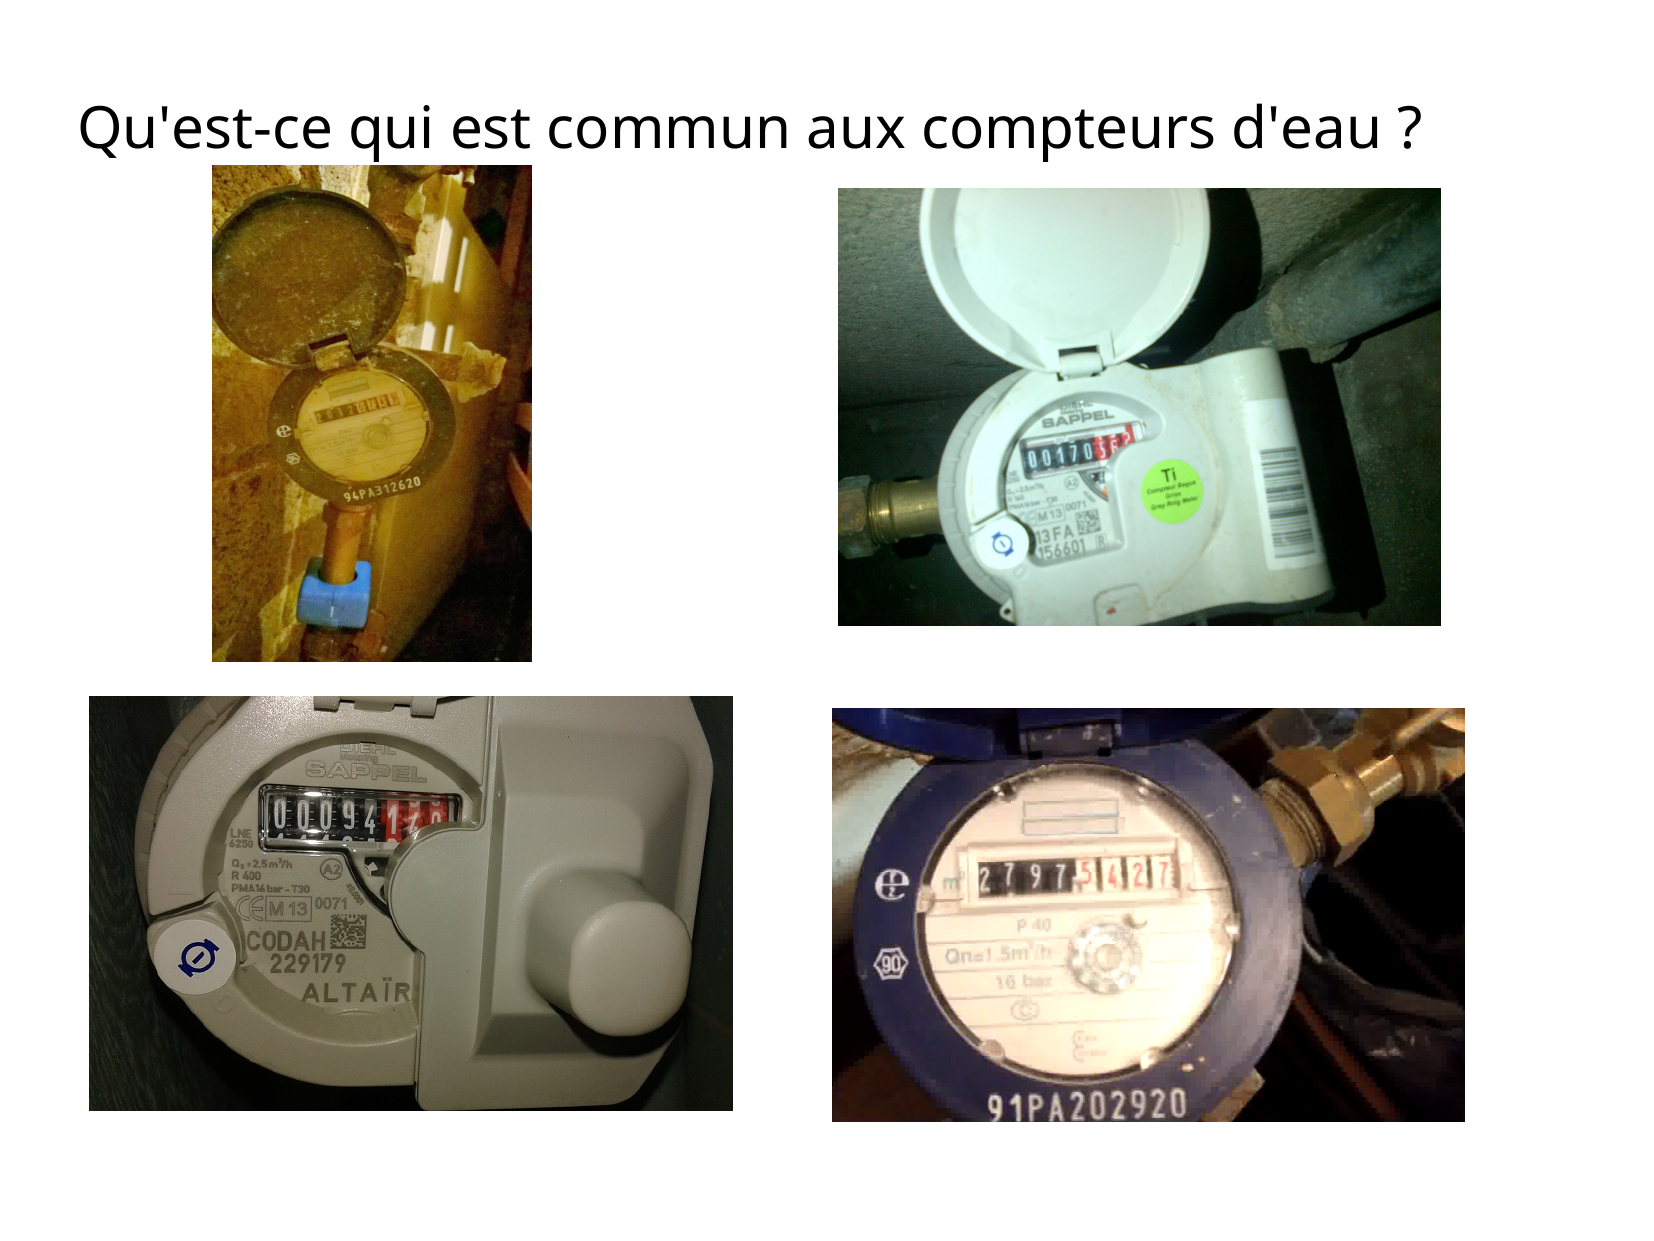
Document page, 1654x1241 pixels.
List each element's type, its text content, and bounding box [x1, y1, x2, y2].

picture [832, 708, 1465, 1123]
title [82, 0, 1571, 1179]
picture [212, 203, 532, 662]
picture [89, 696, 733, 1111]
picture [838, 203, 1441, 626]
text_box Qu'est-ce qui est commun aux compteurs d'eau ? [47, 82, 1559, 203]
